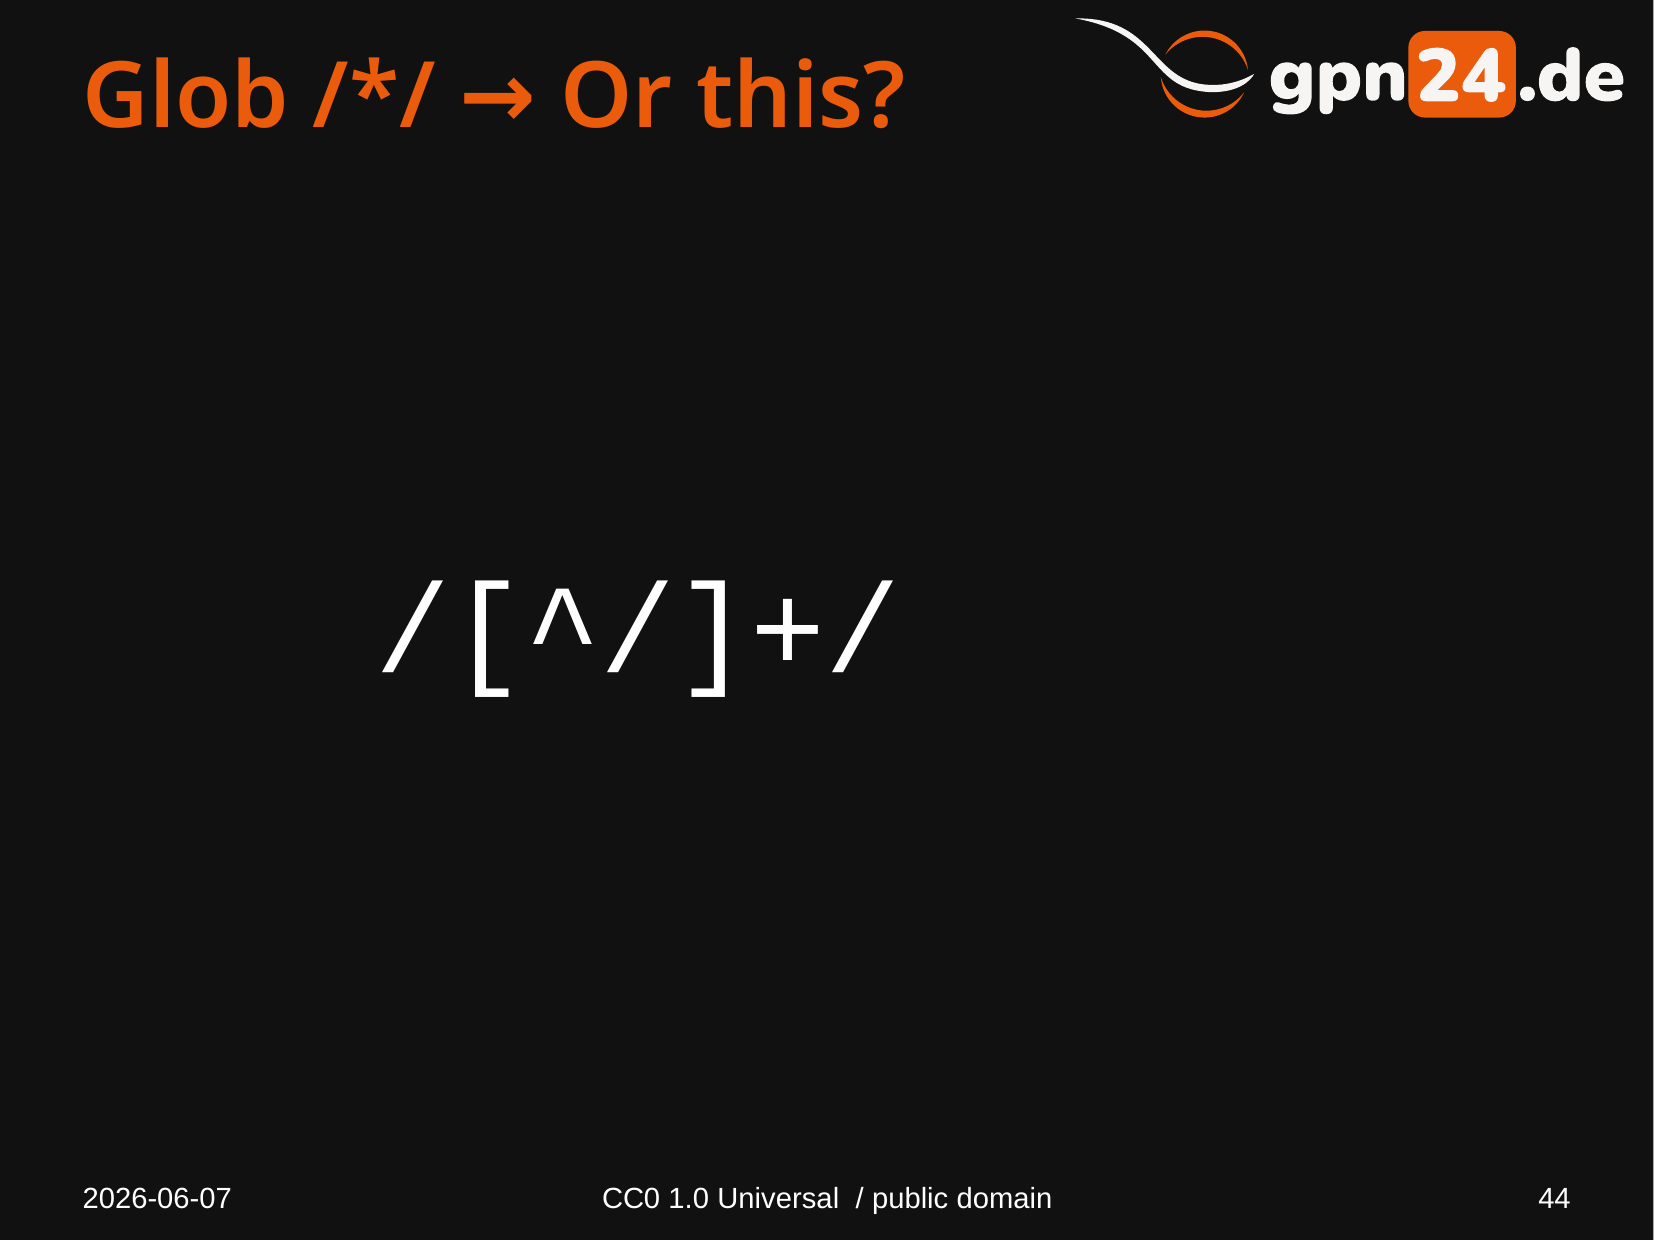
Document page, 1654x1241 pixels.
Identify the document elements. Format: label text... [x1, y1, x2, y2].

title Glob /*/ → Or this? [82, 28, 1004, 155]
list /[^/]+/ [82, 206, 1571, 956]
